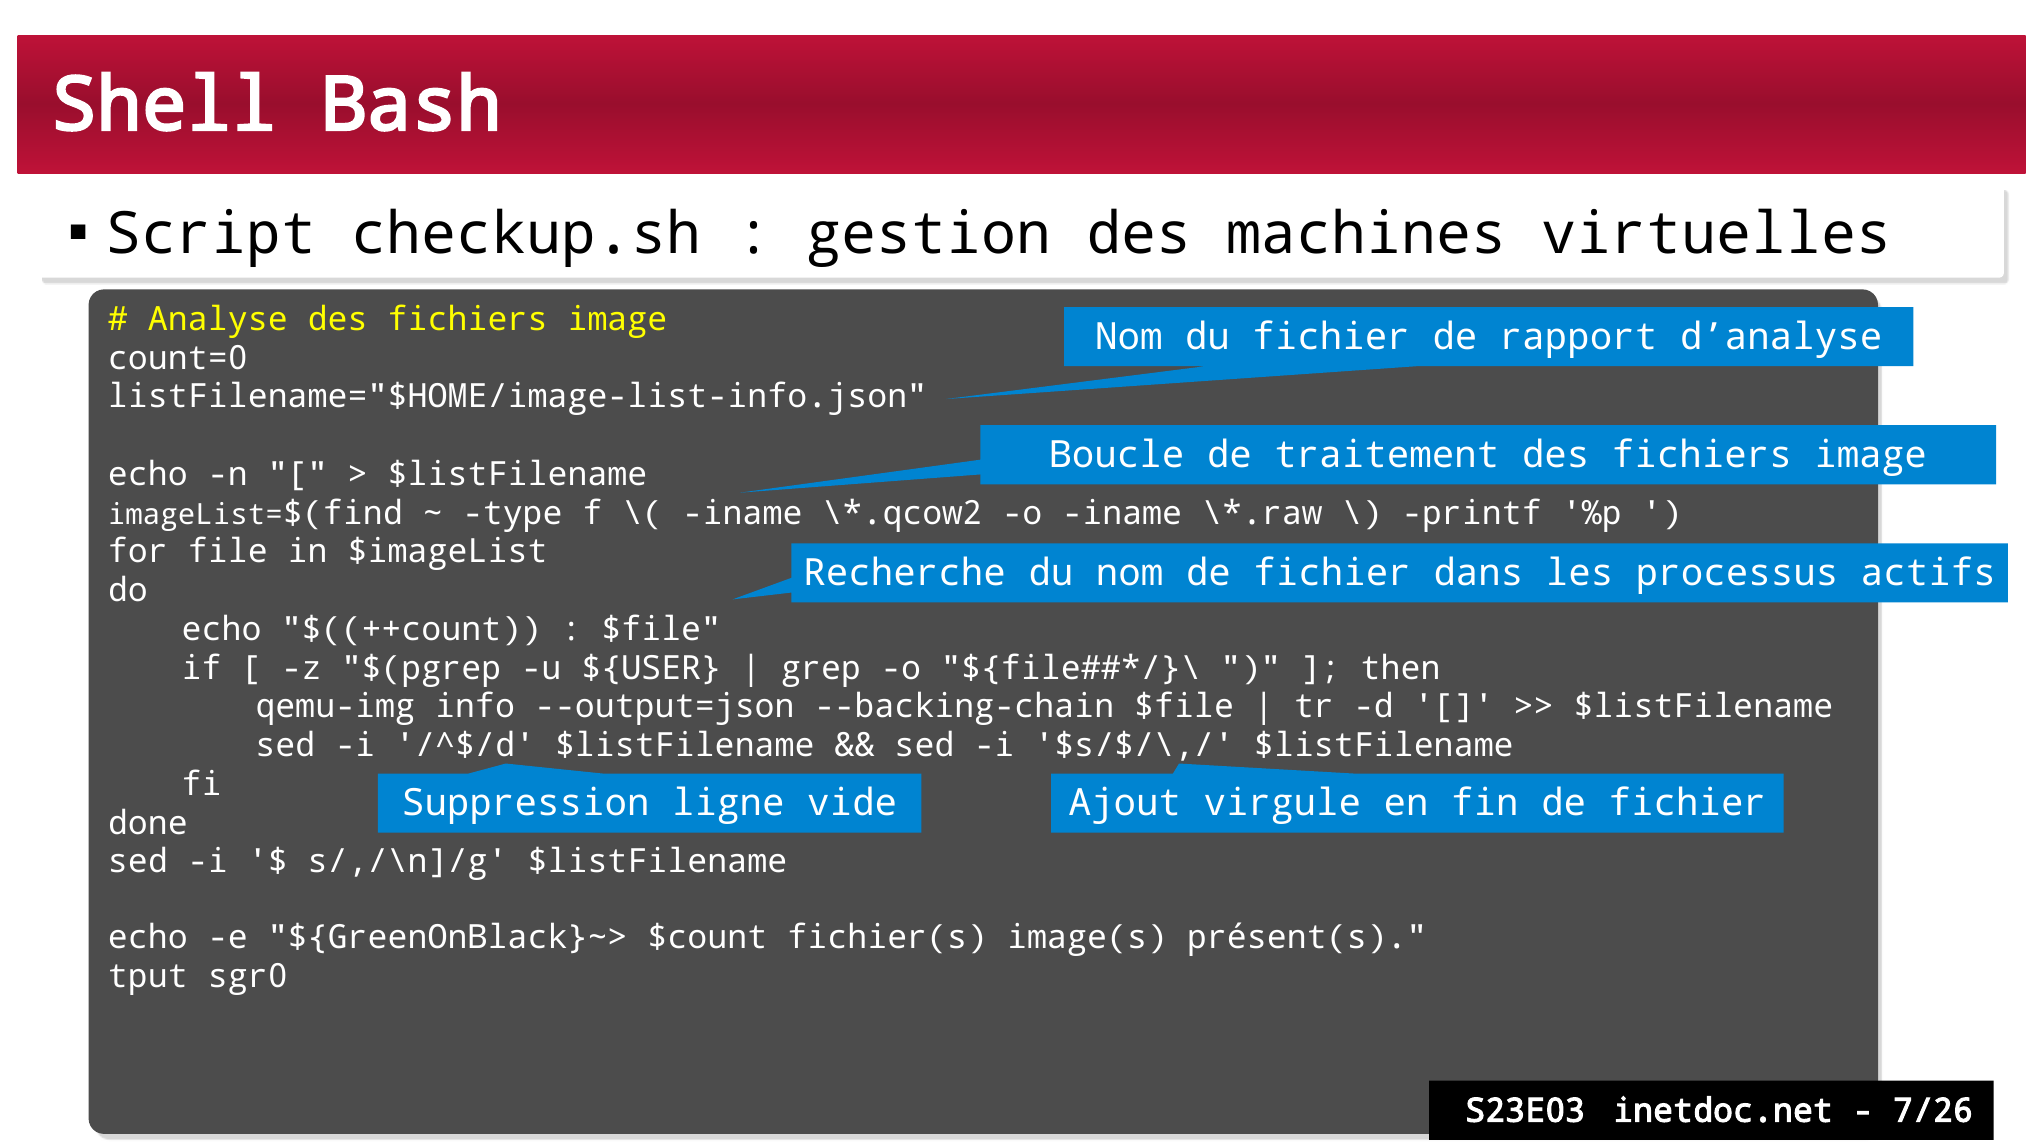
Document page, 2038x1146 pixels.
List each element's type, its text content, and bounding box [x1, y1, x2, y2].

text_box Nom du fichier de rapport d’analyse [946, 307, 1914, 400]
text_box Ajout virgule en fin de fichier [1051, 763, 1784, 833]
text_box S23E03 inetdoc.net - <numéro>/26 [1429, 1080, 1994, 1140]
text_box Script checkup.sh : gestion des machines virtuelles [35, 183, 2004, 278]
text_box Shell Bash [17, 35, 2026, 174]
text_box Recherche du nom de fichier dans les processus actifs [732, 543, 2008, 603]
text_box # Analyse des fichiers image count=0 listFilename="$HOME/image-list-info.json" echo -n "[" > $listFilename imageList=$(find ~ -type f \( -iname \*.qcow2 -o -iname \*.raw \) -printf '%p ') for file in $imageList do echo "$((++count)) : $file" if [ -z "$(pgrep -u ${USER} | grep -o "${file##*/}\ ")" ]; then qemu-img info --output=json --backing-chain $file | tr -d '[]' >> $listFilename sed -i '/^$/d' $listFilename && sed -i '$s/$/\,/' $listFilename fi done sed -i '$ s/,/\n]/g' $listFilename echo -e "${GreenOnBlack}~> $count fichier(s) image(s) présent(s)." tput sgr0 [88, 289, 1879, 1134]
text_box Boucle de traitement des fichiers image [739, 425, 1997, 493]
text_box Suppression ligne vide [377, 763, 922, 833]
